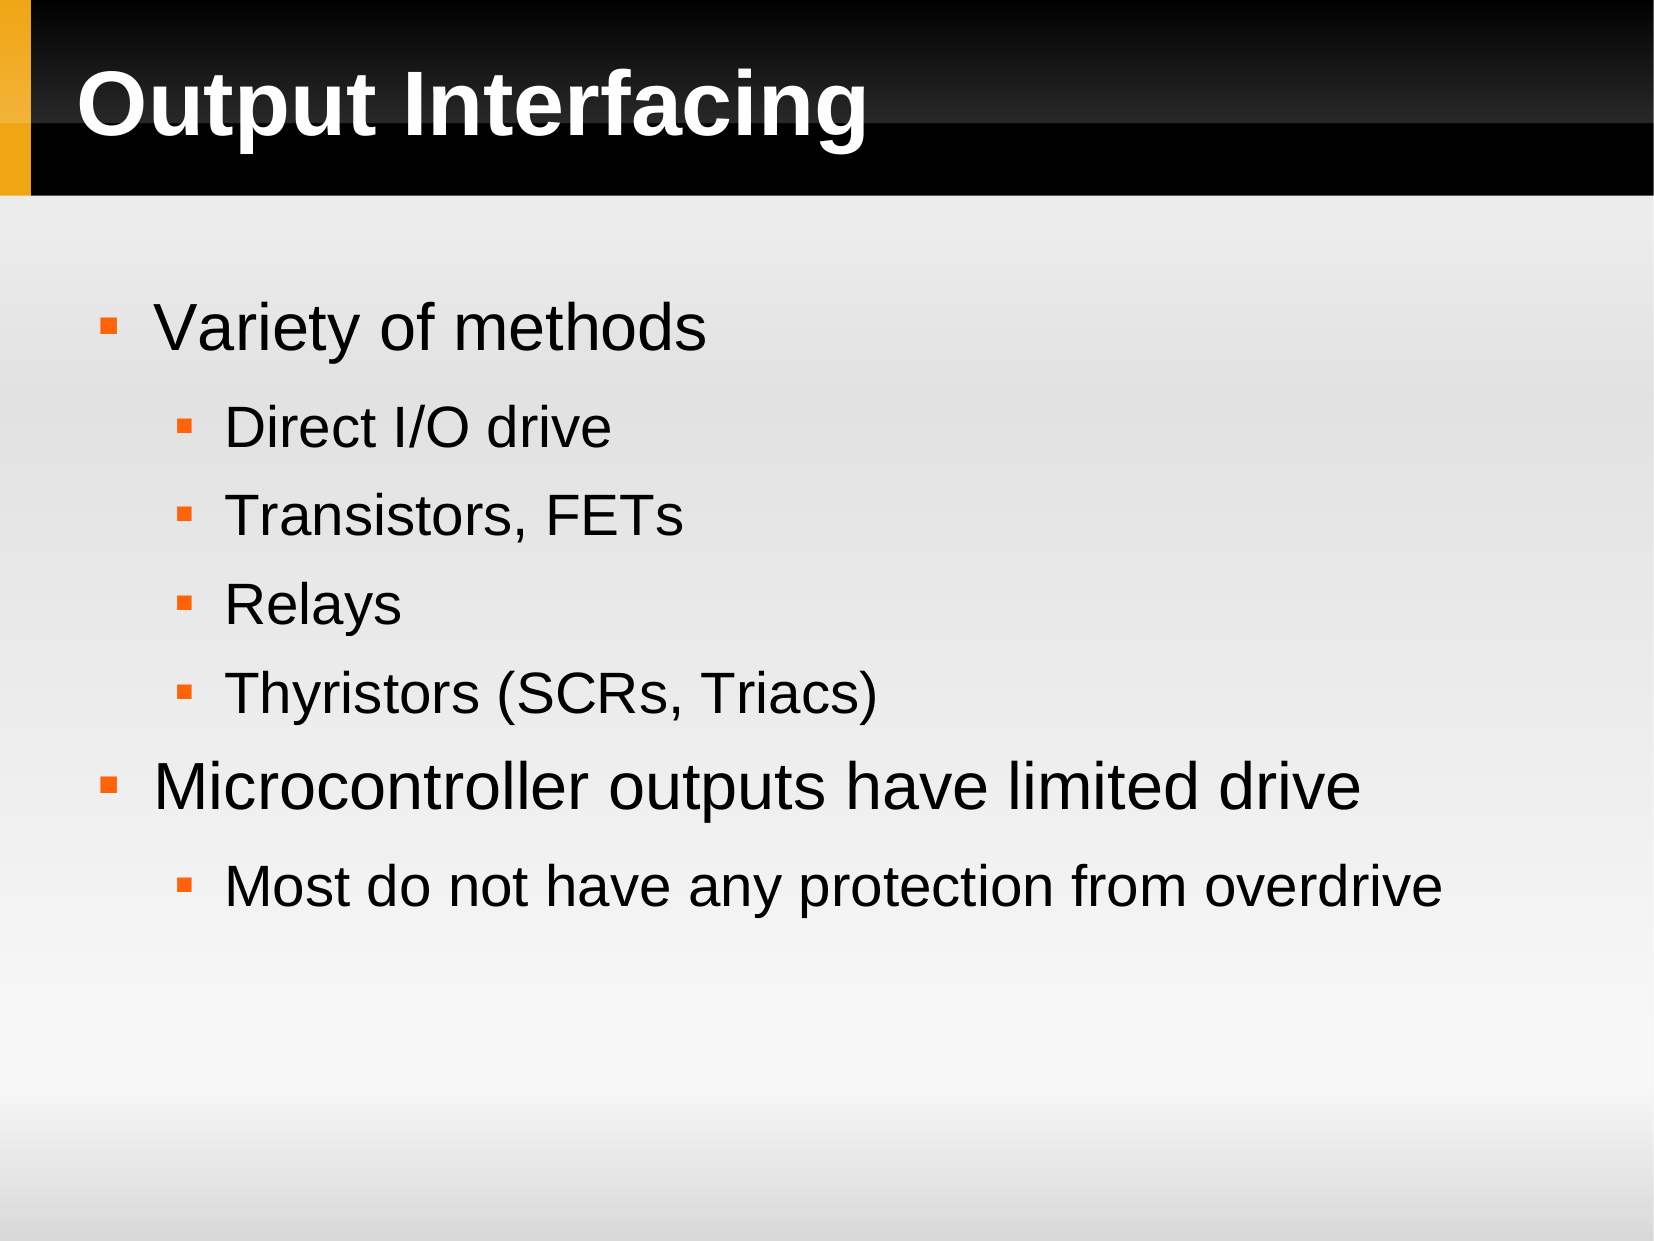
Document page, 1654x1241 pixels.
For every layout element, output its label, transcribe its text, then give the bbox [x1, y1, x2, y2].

list Variety of methods Direct I/O drive Transistors, FETs Relays Thyristors (SCRs, Triacs) Microcontroller outputs have limited drive Most do not have any protection from overdrive [82, 290, 1571, 1109]
picture [0, 0, 1654, 1241]
title Output Interfacing [76, 0, 1565, 208]
